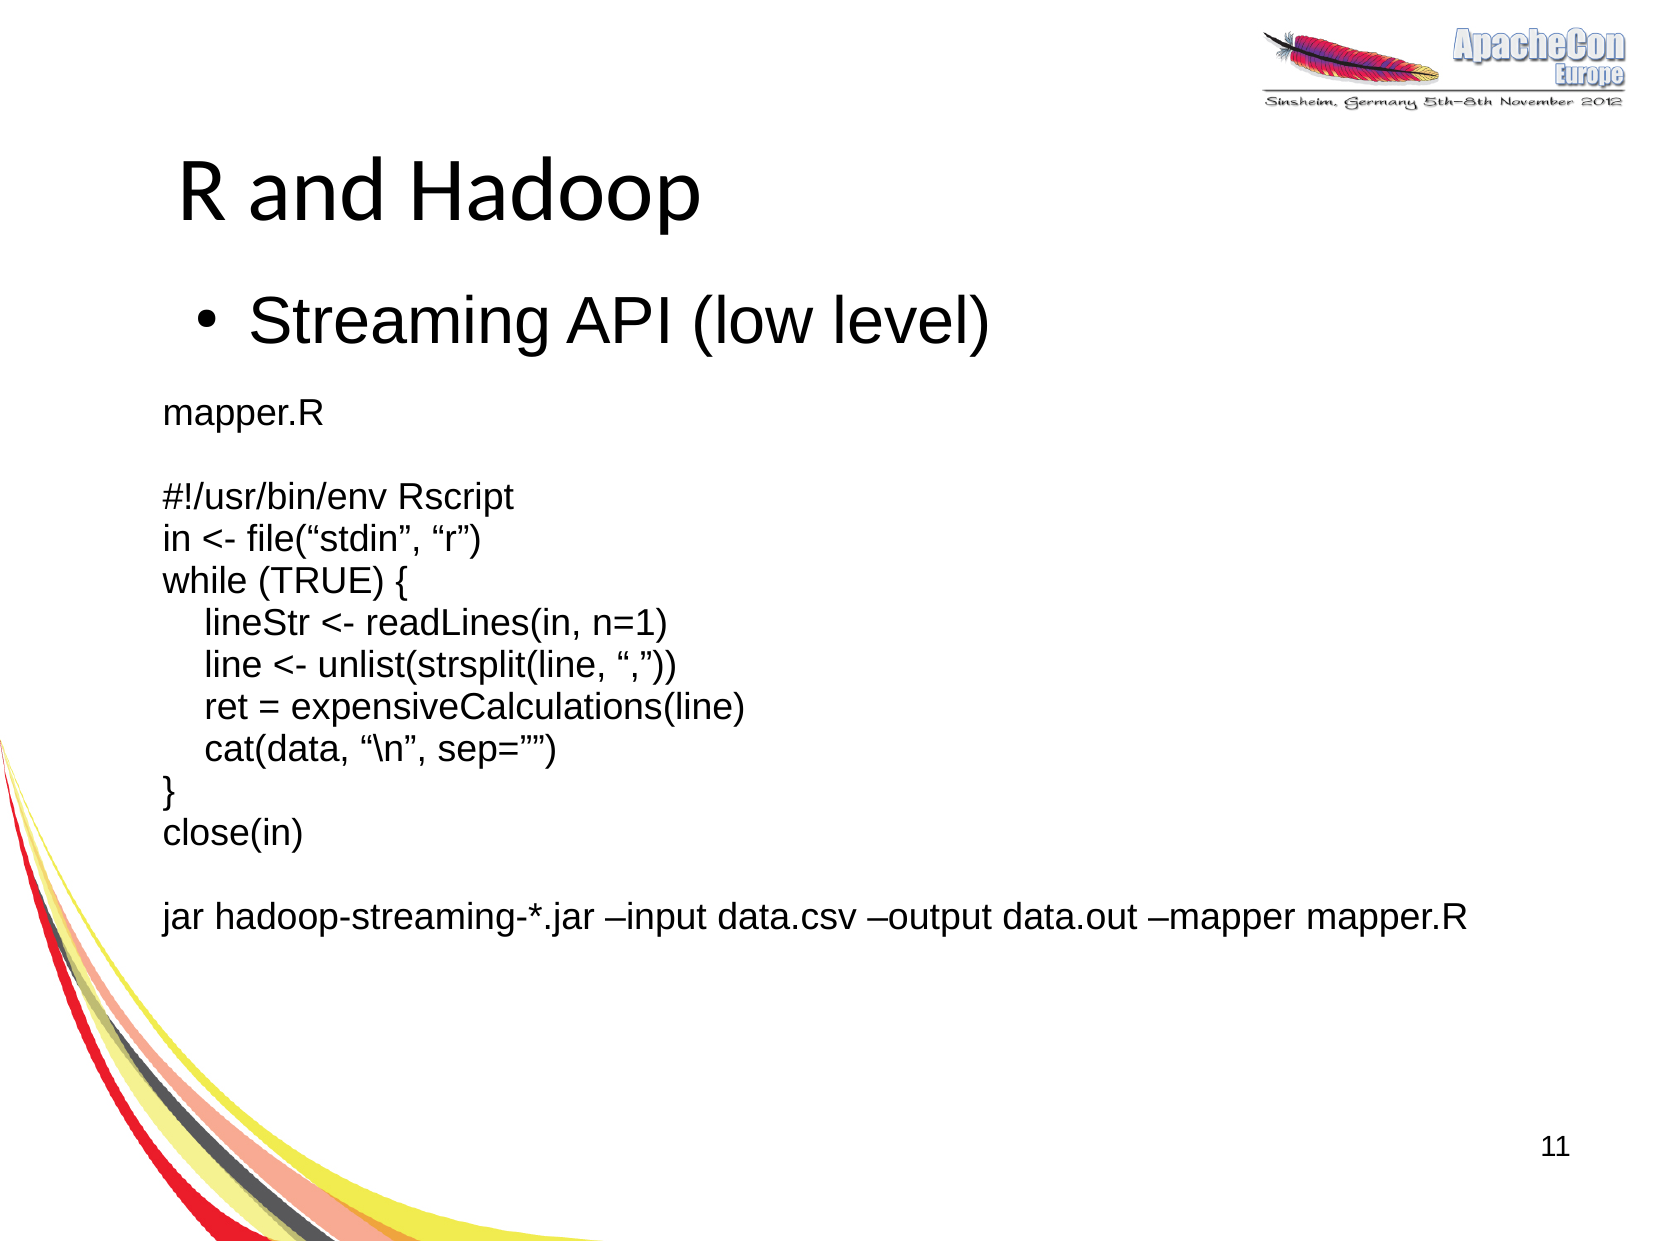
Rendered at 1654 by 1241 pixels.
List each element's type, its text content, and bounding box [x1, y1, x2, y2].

list Streaming API (low level) [177, 283, 1536, 384]
title R and Hadoop [177, 141, 1536, 254]
picture [0, 0, 1654, 1241]
text_box mapper.R #!/usr/bin/env Rscript in <- file(“stdin”, “r”) while (TRUE) { lineStr <- readLines(in, n=1) line <- unlist(strsplit(line, “,”)) ret = expensiveCalculations(line) cat(data, “\n”, sep=””) } close(in) jar hadoop-streaming-*.jar –input data.csv –output data.out –mapper mapper.R [147, 383, 1497, 945]
